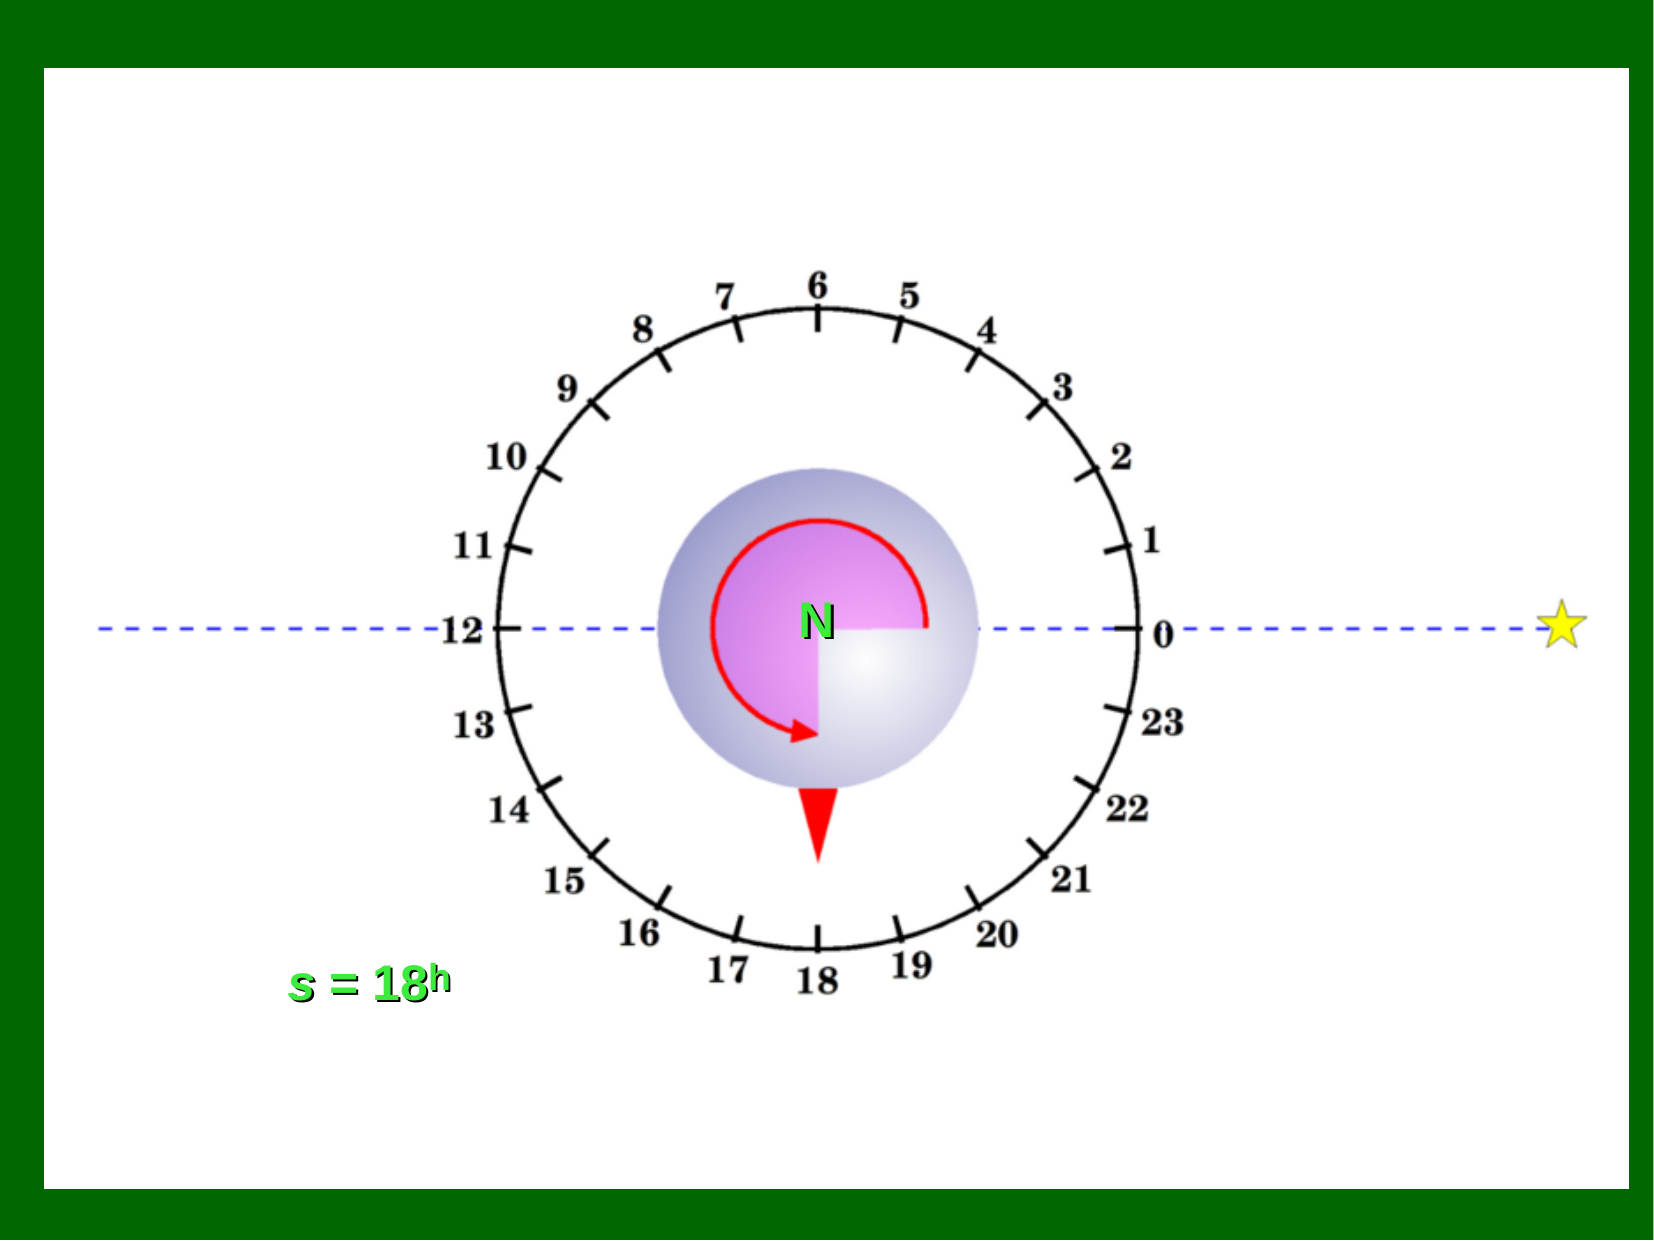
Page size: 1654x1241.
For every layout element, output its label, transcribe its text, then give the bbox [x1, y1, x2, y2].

text_box N [783, 585, 850, 656]
picture [44, 68, 1629, 1189]
text_box s = 18h [272, 948, 466, 1020]
